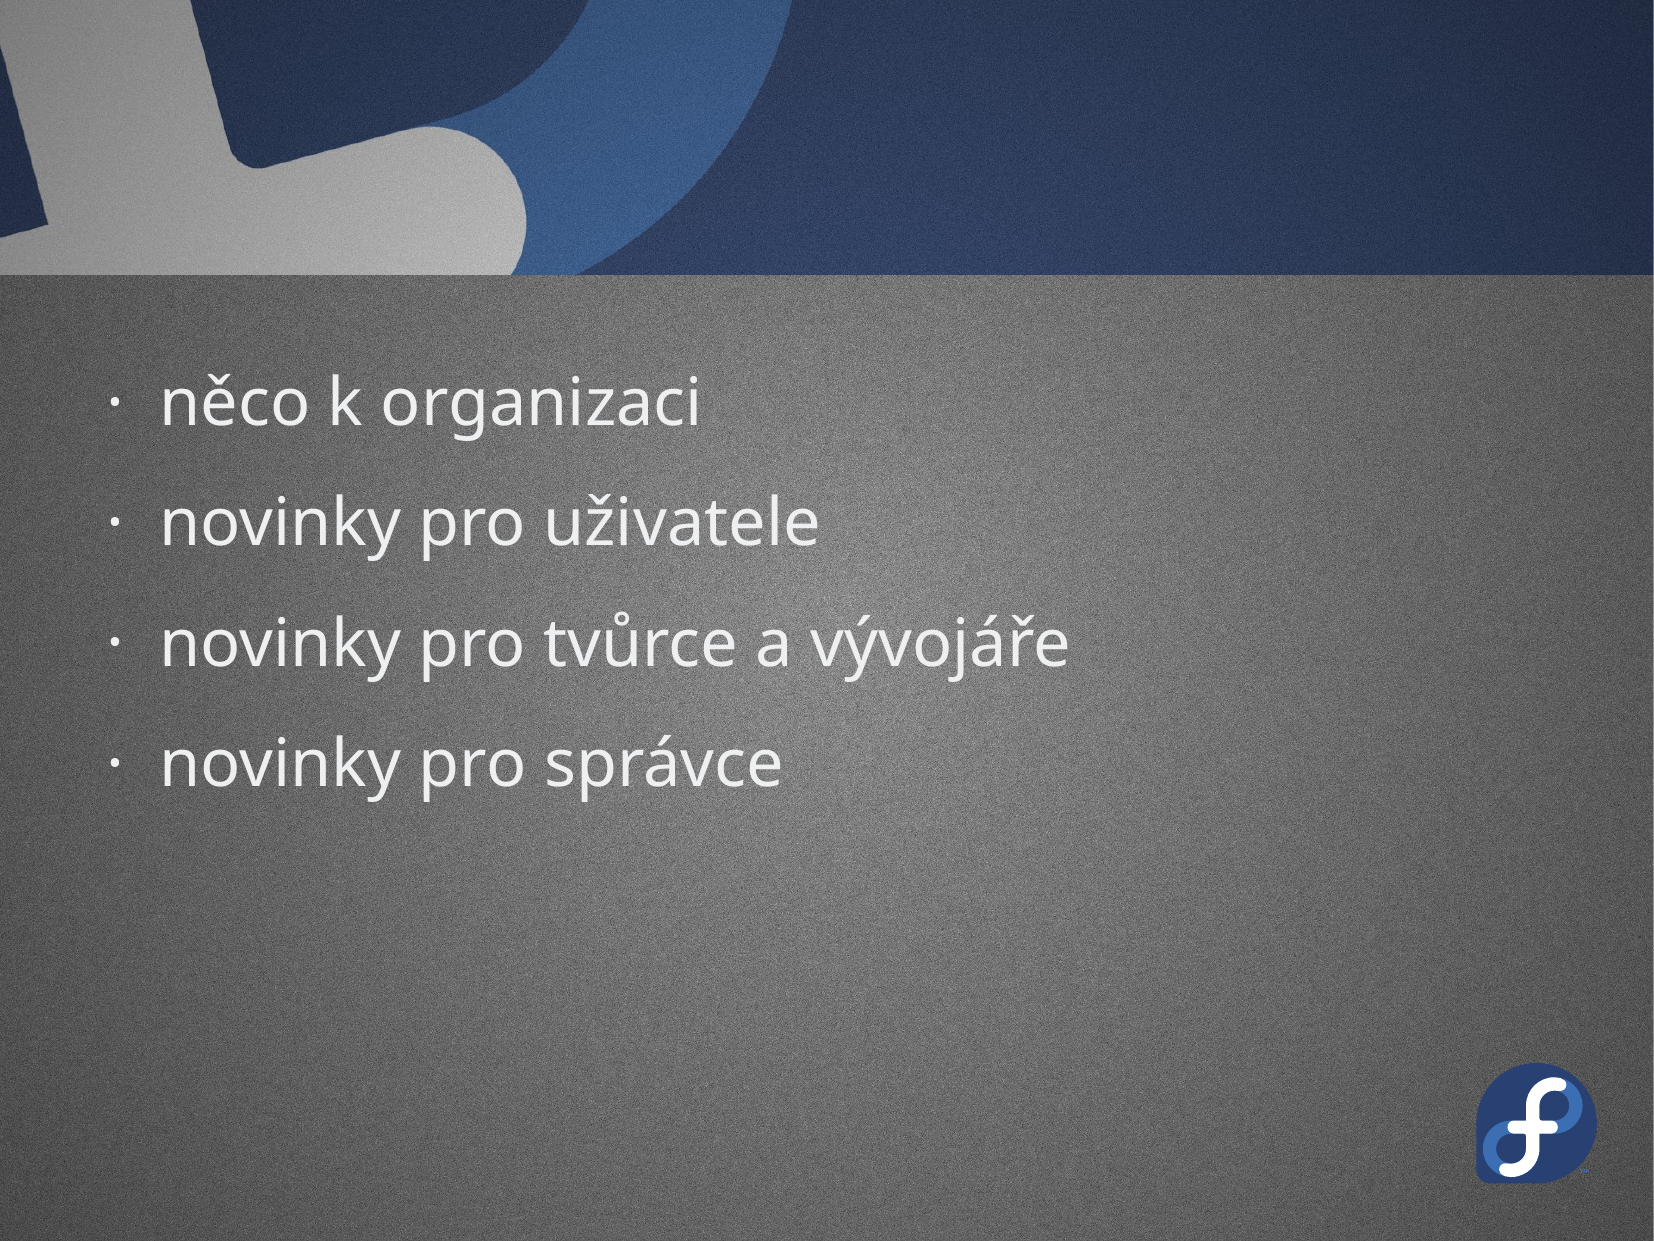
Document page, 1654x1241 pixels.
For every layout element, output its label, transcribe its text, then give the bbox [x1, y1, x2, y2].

picture [0, 0, 1654, 1241]
list něco k organizaci novinky pro uživatele novinky pro tvůrce a vývojáře novinky pro správce [88, 354, 1565, 1063]
